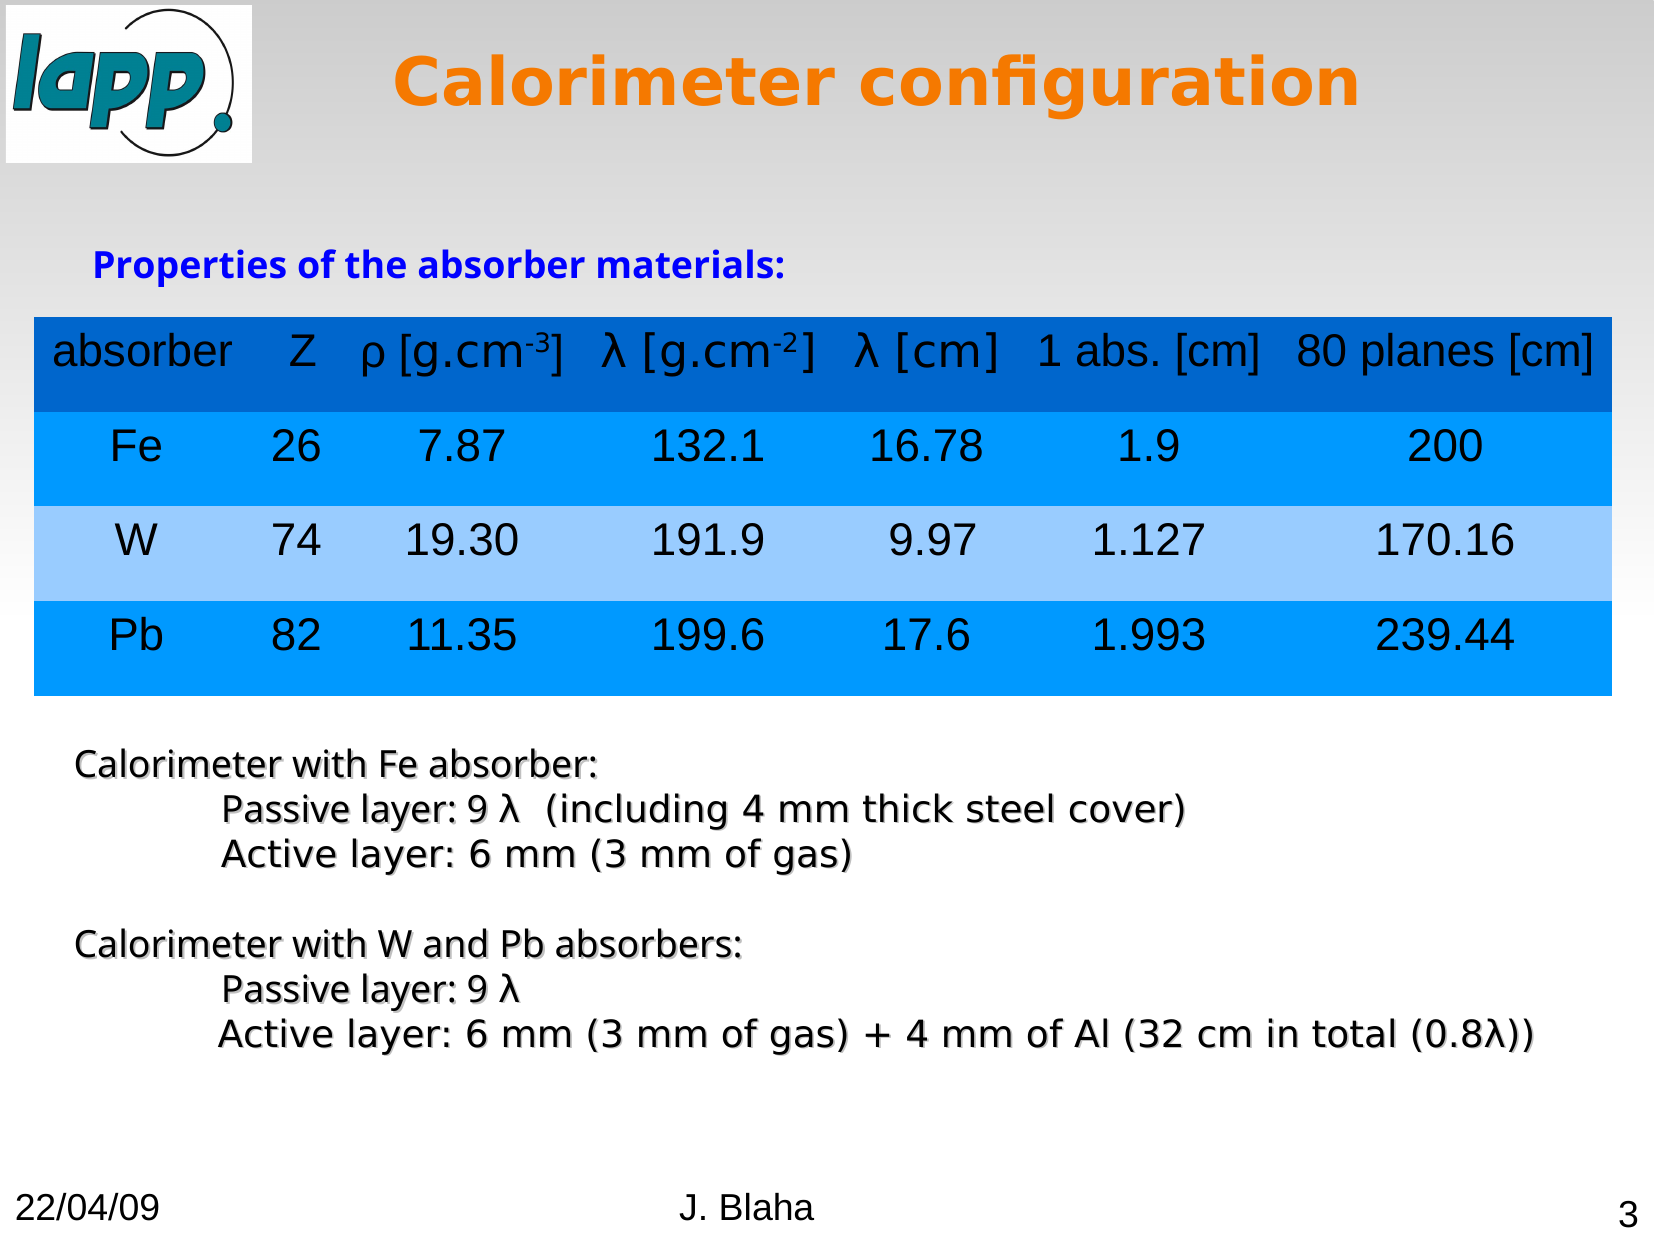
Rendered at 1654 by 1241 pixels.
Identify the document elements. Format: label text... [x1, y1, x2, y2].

table_cell 17.6 [834, 601, 1019, 696]
table_cell 9.97 [834, 506, 1019, 601]
text_box Properties of the absorber materials: [77, 233, 899, 294]
table_header λ [cm] [834, 317, 1019, 412]
table_cell Pb [34, 601, 251, 696]
table_header absorber [34, 317, 251, 412]
text_box J. Blaha [653, 1179, 1000, 1241]
table_cell Fe [34, 412, 251, 506]
table_header λ [g.cm-2] [583, 317, 834, 412]
table_header 1 abs. [cm] [1019, 317, 1279, 412]
table_cell 1.127 [1019, 506, 1279, 601]
table_cell 191.9 [583, 506, 834, 601]
table_cell 26 [251, 412, 341, 506]
table_cell 19.30 [341, 506, 583, 601]
table_header 80 planes [cm] [1279, 317, 1612, 412]
table_header Z [251, 317, 341, 412]
table_cell 16.78 [834, 412, 1019, 506]
table_cell 74 [251, 506, 341, 601]
table_header ρ [g.cm-3] [341, 317, 583, 412]
text_box Calorimeter with Fe absorber: Passive layer: 9 λ (including 4 mm thick steel cover) Active layer: 6 mm (3 mm of gas) Calorimeter with W and Pb absorbers: Passive layer: 9 λ Active layer: 6 mm (3 mm of gas) + 4 mm of Al (32 cm in total (0.8λ)) [58, 732, 1552, 1108]
text_box 22/04/09 [0, 1179, 177, 1241]
table_cell 11.35 [341, 601, 583, 696]
picture [5, 5, 252, 163]
table_cell 200 [1279, 412, 1612, 506]
table_cell 239.44 [1279, 601, 1612, 696]
table_cell 7.87 [341, 412, 583, 506]
table_cell 199.6 [583, 601, 834, 696]
table_cell 1.9 [1019, 412, 1279, 506]
table_cell 170.16 [1279, 506, 1612, 601]
table_cell 132.1 [583, 412, 834, 506]
table_cell 1.993 [1019, 601, 1279, 696]
text_box <number> [1575, 1186, 1654, 1241]
title Calorimeter configuration [148, 8, 1654, 157]
table_cell W [34, 506, 251, 601]
table_cell 82 [251, 601, 341, 696]
